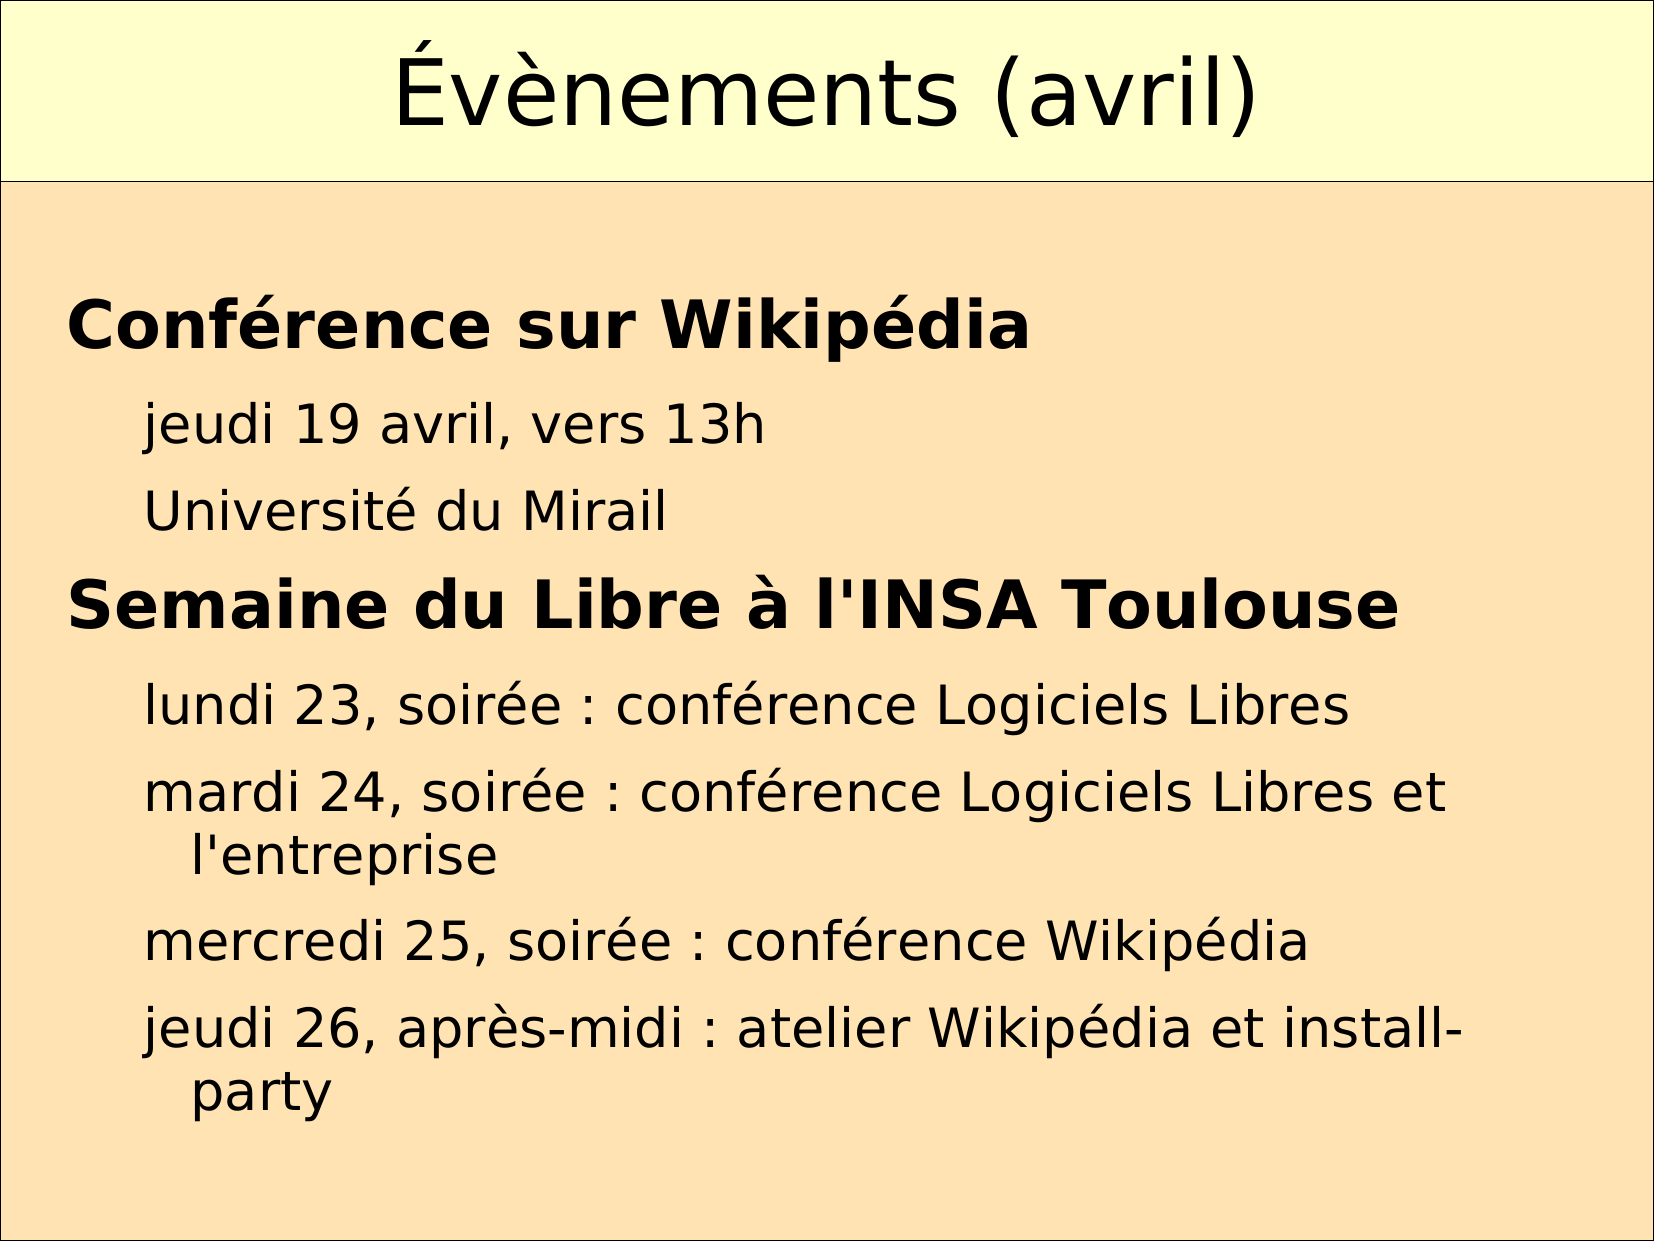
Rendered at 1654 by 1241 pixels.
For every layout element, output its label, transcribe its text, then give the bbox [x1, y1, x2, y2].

list Conférence sur Wikipédia jeudi 19 avril, vers 13h Université du Mirail Semaine du Libre à l'INSA Toulouse lundi 23, soirée : conférence Logiciels Libres mardi 24, soirée : conférence Logiciels Libres et l'entreprise mercredi 25, soirée : conférence Wikipédia jeudi 26, après-midi : atelier Wikipédia et install-party [48, 286, 1601, 1124]
title Évènements (avril) [0, 33, 1654, 154]
